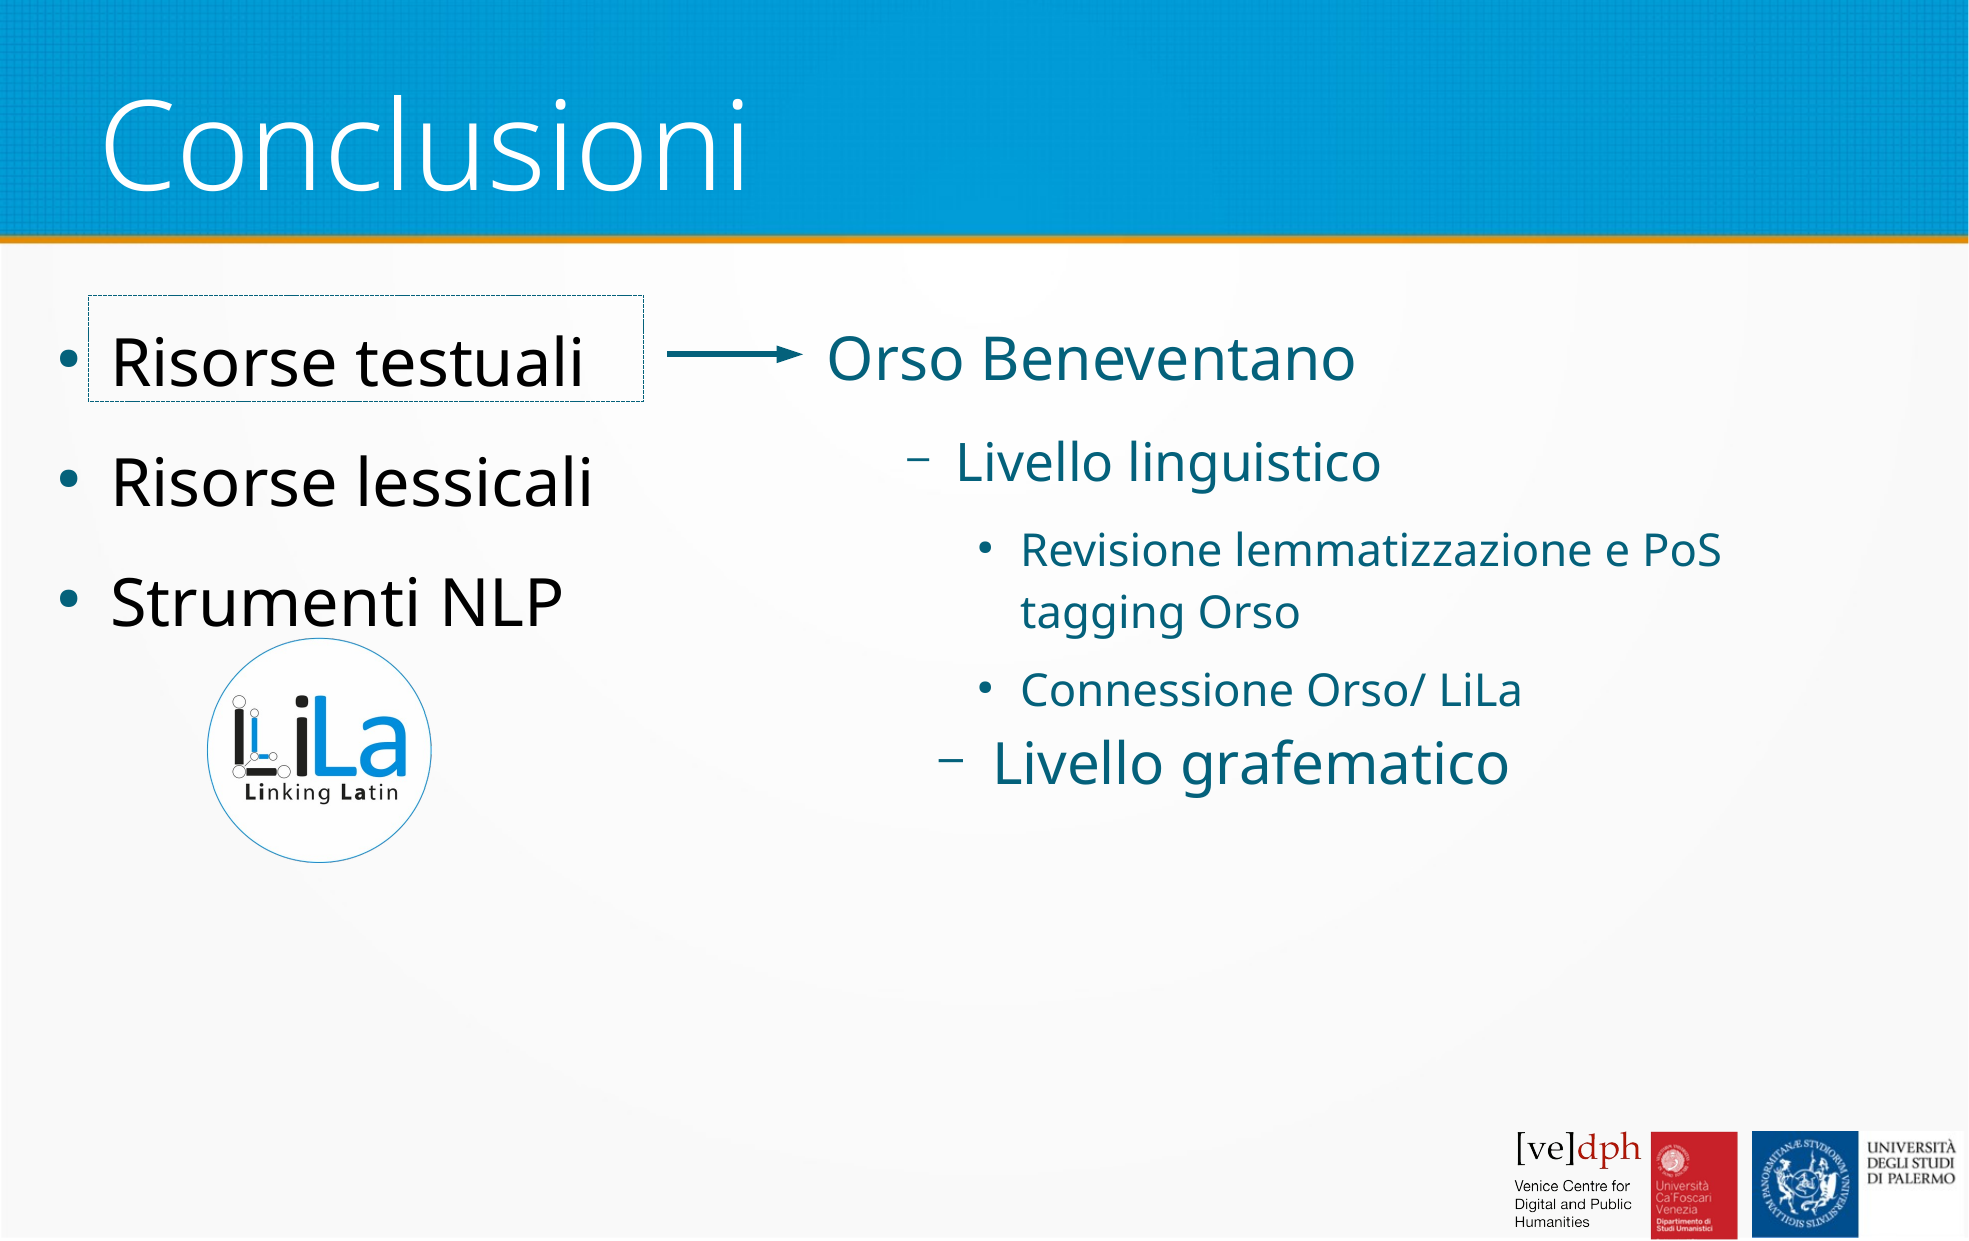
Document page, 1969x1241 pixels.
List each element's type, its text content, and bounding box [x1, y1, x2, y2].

title Conclusioni [98, 19, 1870, 227]
list Orso Beneventano Livello linguistico Revisione lemmatizzazione e PoS tagging Orso Connessione Orso/ LiLa [826, 315, 1861, 721]
list Livello grafematico [850, 722, 1860, 1134]
list Risorse testuali Risorse lessicali Strumenti NLP [39, 315, 899, 1081]
picture [0, 233, 1969, 1241]
